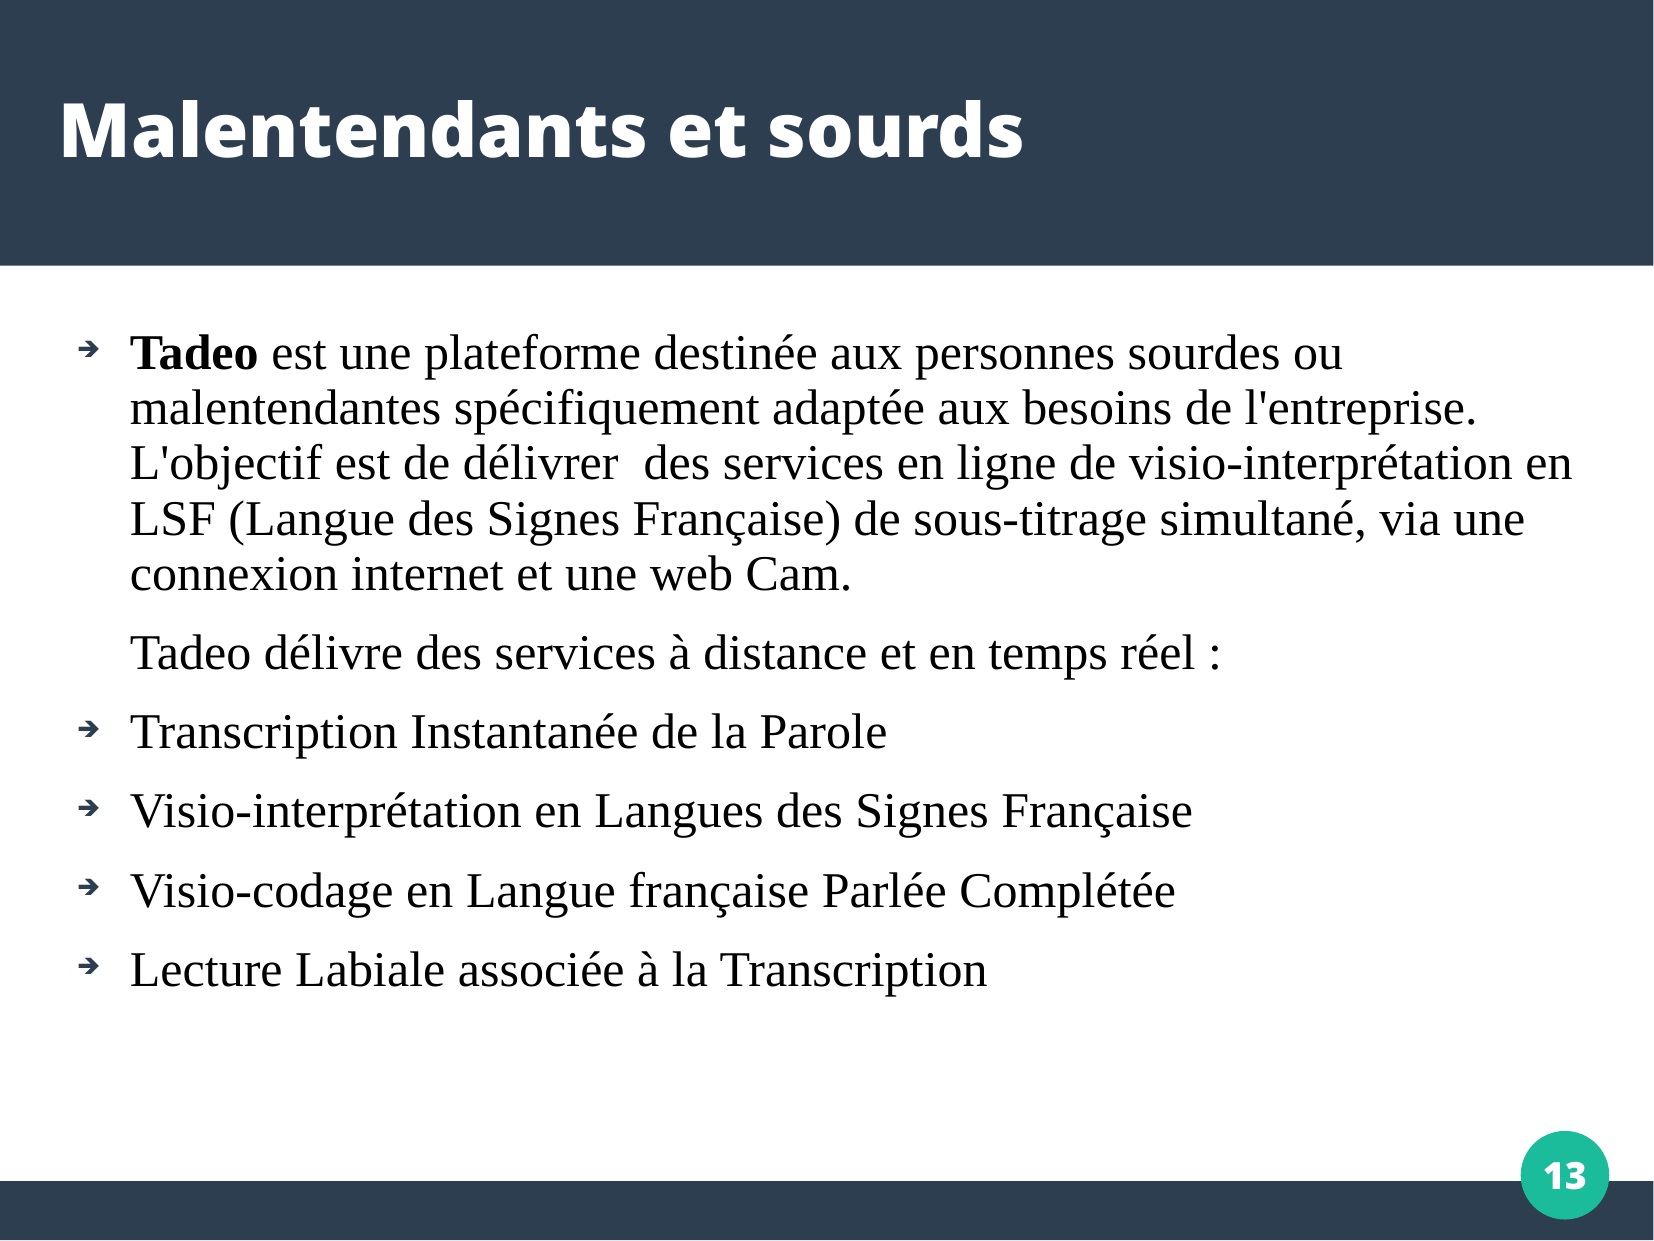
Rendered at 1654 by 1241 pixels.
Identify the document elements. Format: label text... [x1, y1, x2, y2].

title Malentendants et sourds [59, 49, 1595, 207]
list Tadeo est une plateforme destinée aux personnes sourdes ou malentendantes spécifiquement adaptée aux besoins de l'entreprise. L'objectif est de délivrer des services en ligne de visio-interprétation en LSF (Langue des Signes Française) de sous-titrage simultané, via une connexion internet et une web Cam. Tadeo délivre des services à distance et en temps réel : Transcription Instantanée de la Parole Visio-interprétation en Langues des Signes Française Visio-codage en Langue française Parlée Complétée Lecture Labiale associée à la Transcription [59, 324, 1595, 1152]
